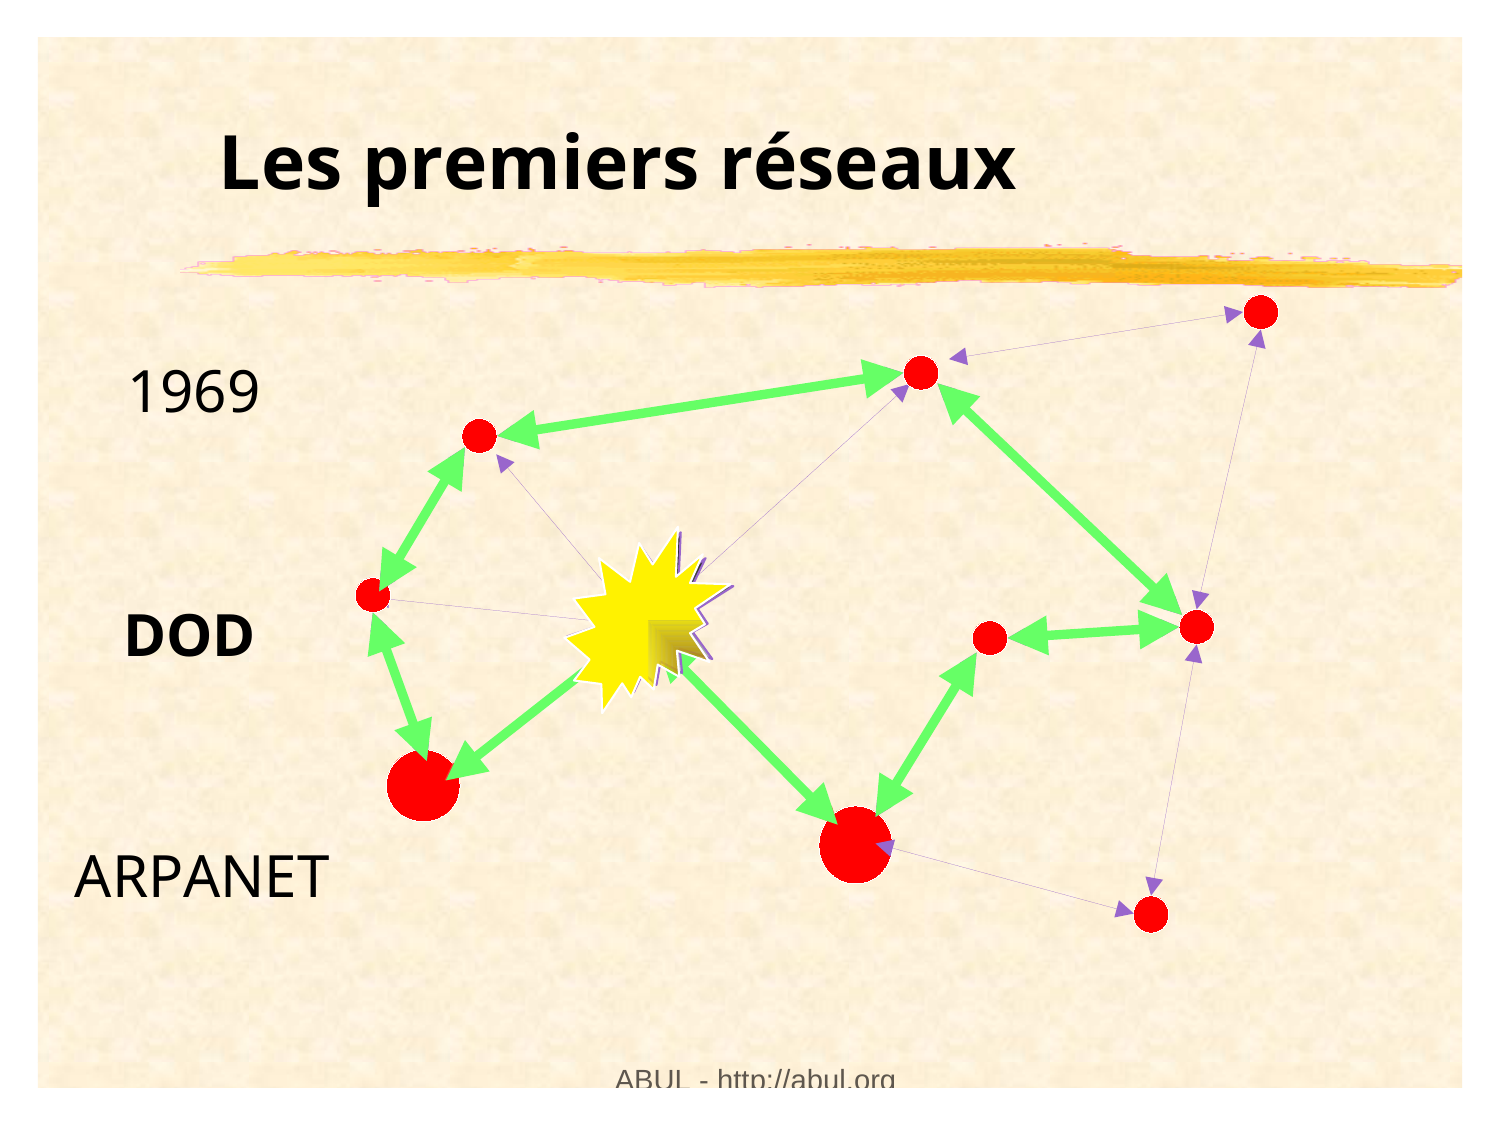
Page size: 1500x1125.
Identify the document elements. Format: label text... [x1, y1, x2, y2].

text_box [355, 577, 391, 613]
text_box 1969 [100, 342, 294, 429]
picture [618, 1084, 630, 1088]
text_box B [386, 749, 461, 822]
picture [754, 1076, 761, 1088]
picture [738, 1076, 743, 1088]
text_box [1133, 895, 1169, 934]
picture [620, 1073, 627, 1082]
picture [37, 37, 1463, 1088]
text_box A [818, 805, 893, 884]
text_box ARPANET [48, 827, 369, 914]
picture [883, 1076, 891, 1088]
text_box [564, 526, 734, 714]
text_box [903, 355, 939, 391]
title Les premiers réseaux [203, 72, 1427, 248]
text_box [972, 620, 1008, 656]
picture [794, 1082, 801, 1088]
text_box DOD [97, 586, 323, 673]
picture [639, 1072, 648, 1078]
picture [858, 1076, 866, 1088]
picture [722, 1076, 729, 1088]
picture [811, 1076, 818, 1088]
picture [639, 1081, 649, 1088]
text_box [1179, 609, 1215, 645]
text_box [461, 418, 498, 454]
text_box [1243, 294, 1279, 330]
